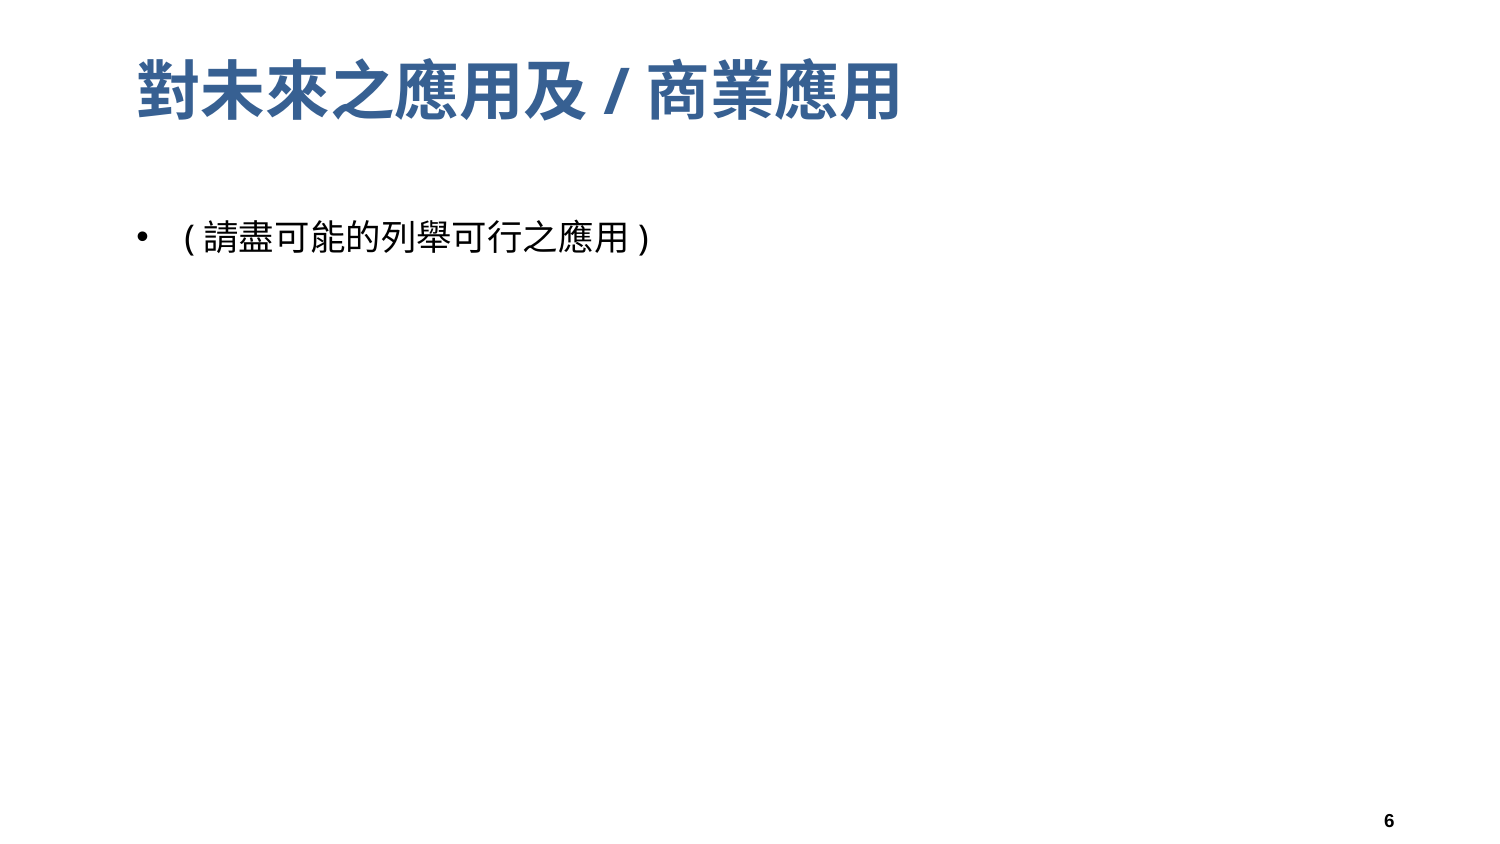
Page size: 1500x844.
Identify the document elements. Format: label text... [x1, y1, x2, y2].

list (請盡可能的列舉可行之應用) [123, 208, 1383, 738]
title 對未來之應用及/商業應用 [123, 43, 1383, 126]
